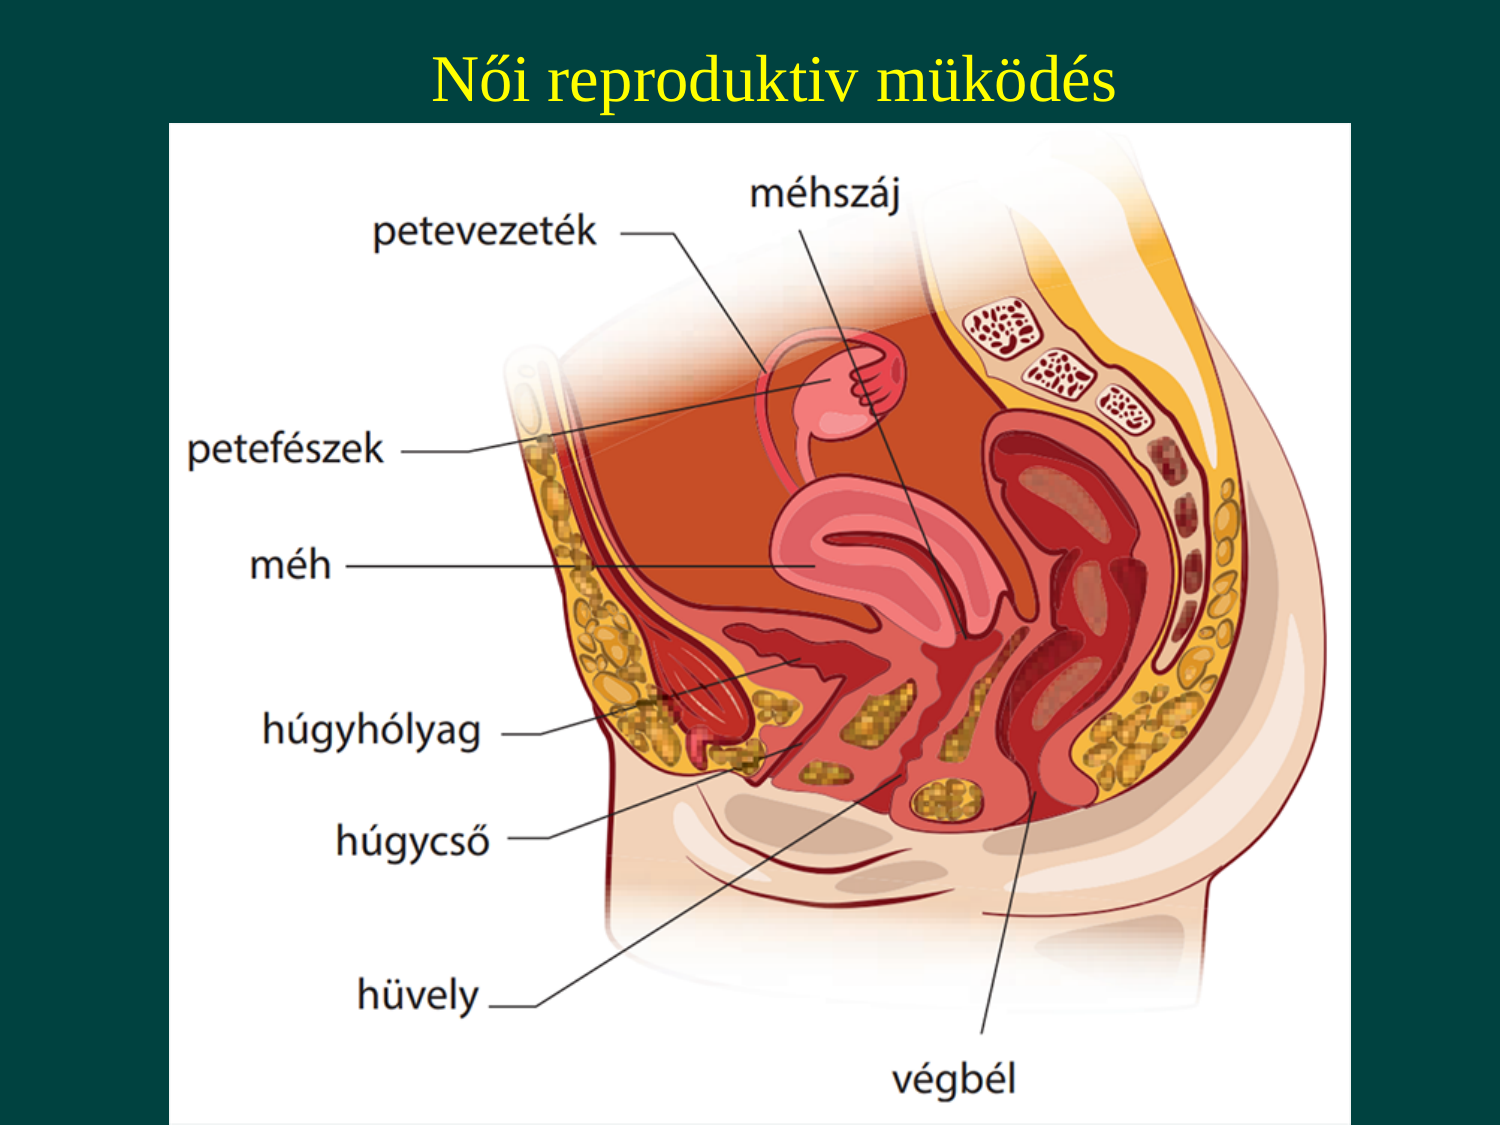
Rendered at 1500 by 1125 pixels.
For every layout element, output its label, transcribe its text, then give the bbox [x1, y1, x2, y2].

picture [169, 123, 1351, 1125]
title Női reproduktiv müködés [137, 24, 1413, 126]
